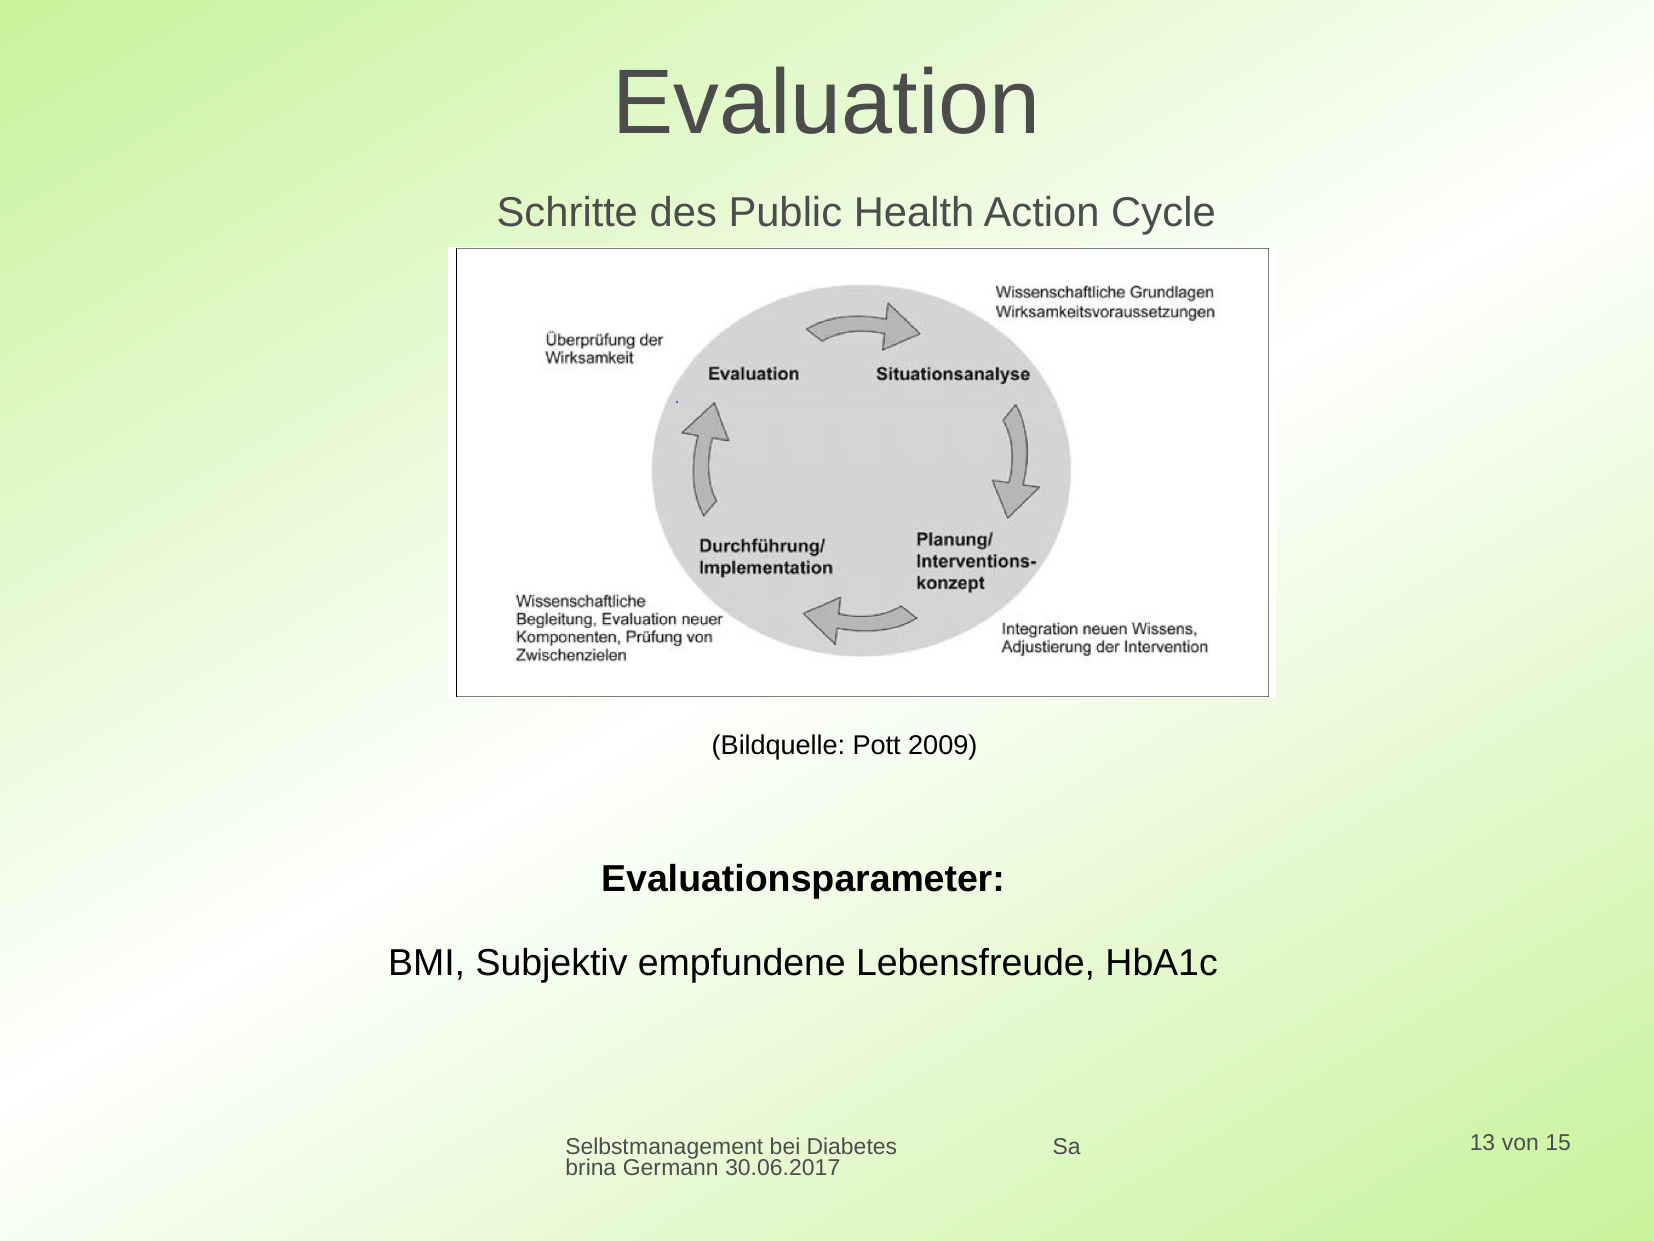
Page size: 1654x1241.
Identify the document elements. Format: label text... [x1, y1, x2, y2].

text_box (Bildquelle: Pott 2009) [696, 722, 993, 768]
title Evaluation [82, 49, 1571, 154]
list Schritte des Public Health Action Cycle [82, 188, 1571, 1010]
text_box Evaluationsparameter: BMI, Subjektiv empfundene Lebensfreude, HbA1c [118, 850, 1489, 992]
picture [448, 247, 1276, 698]
